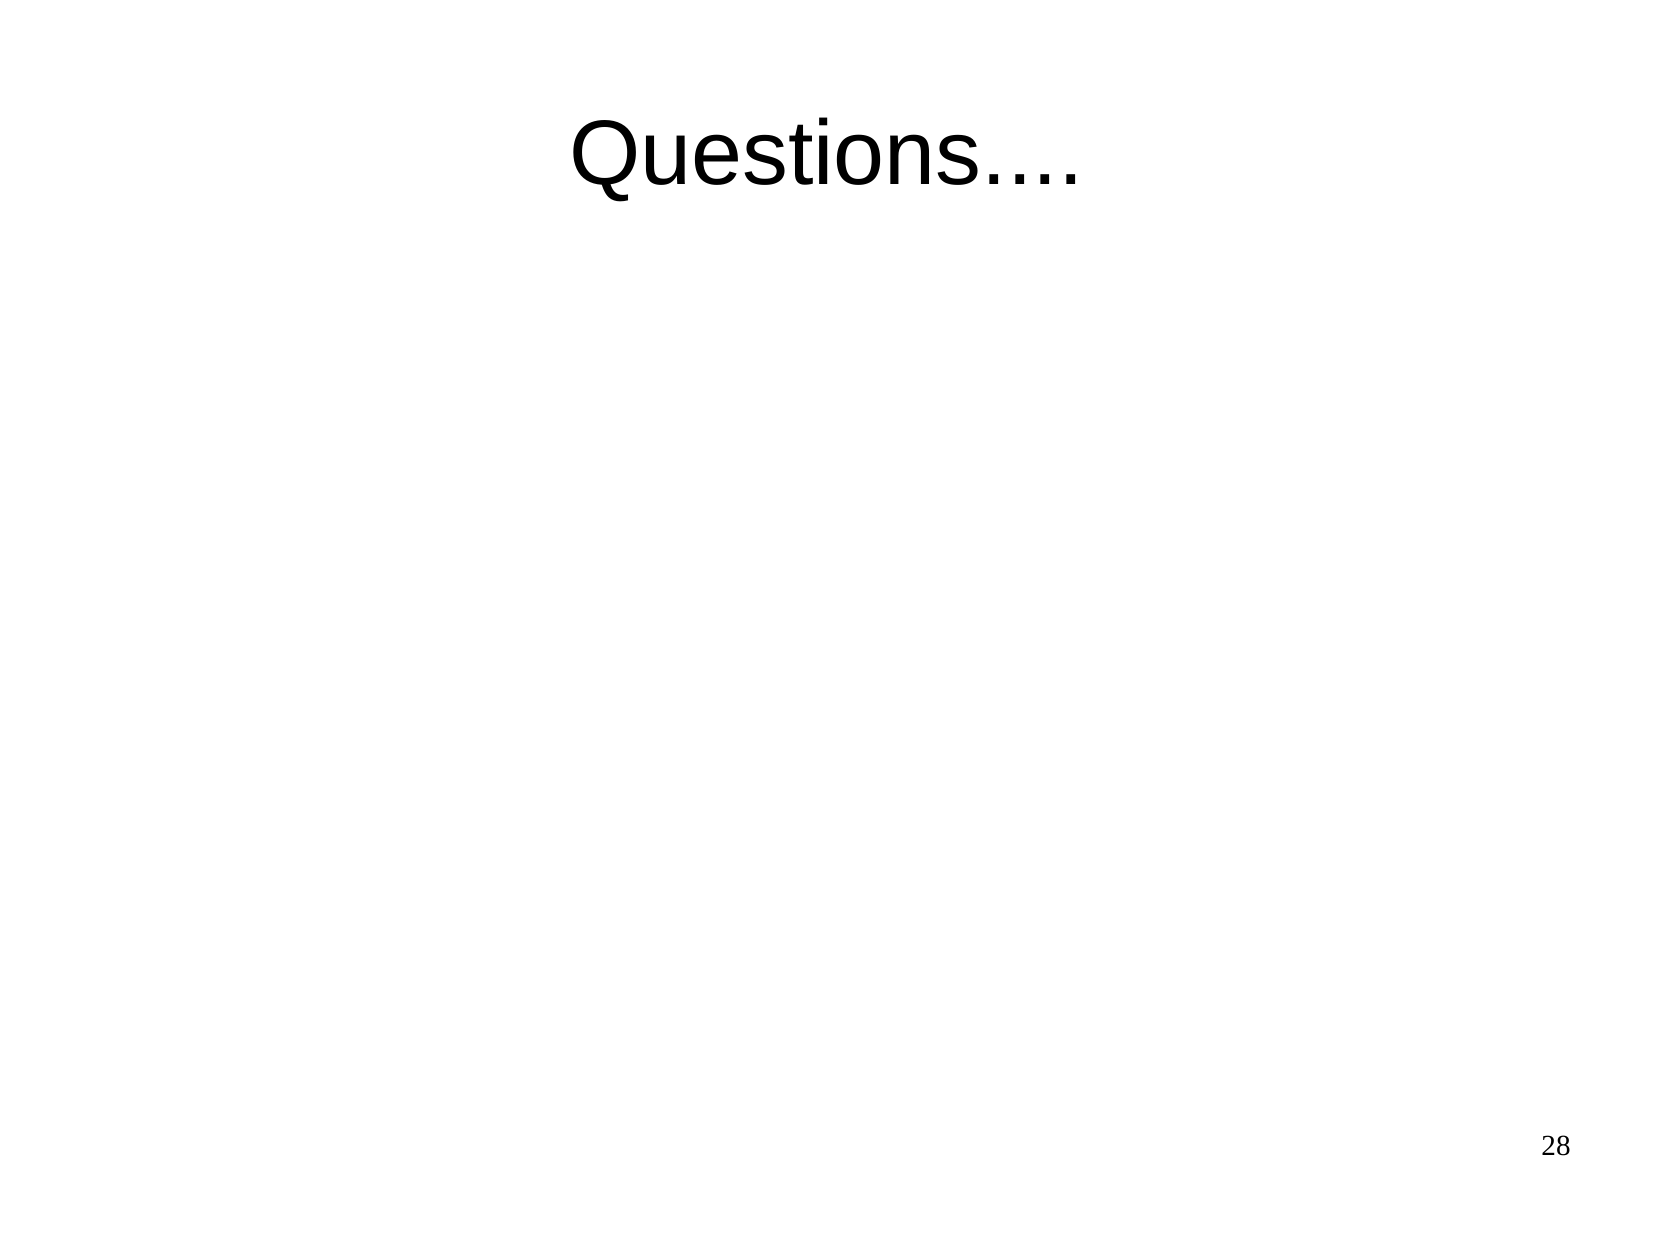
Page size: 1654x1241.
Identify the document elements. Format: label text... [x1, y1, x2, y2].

title Questions.... [82, 49, 1571, 257]
